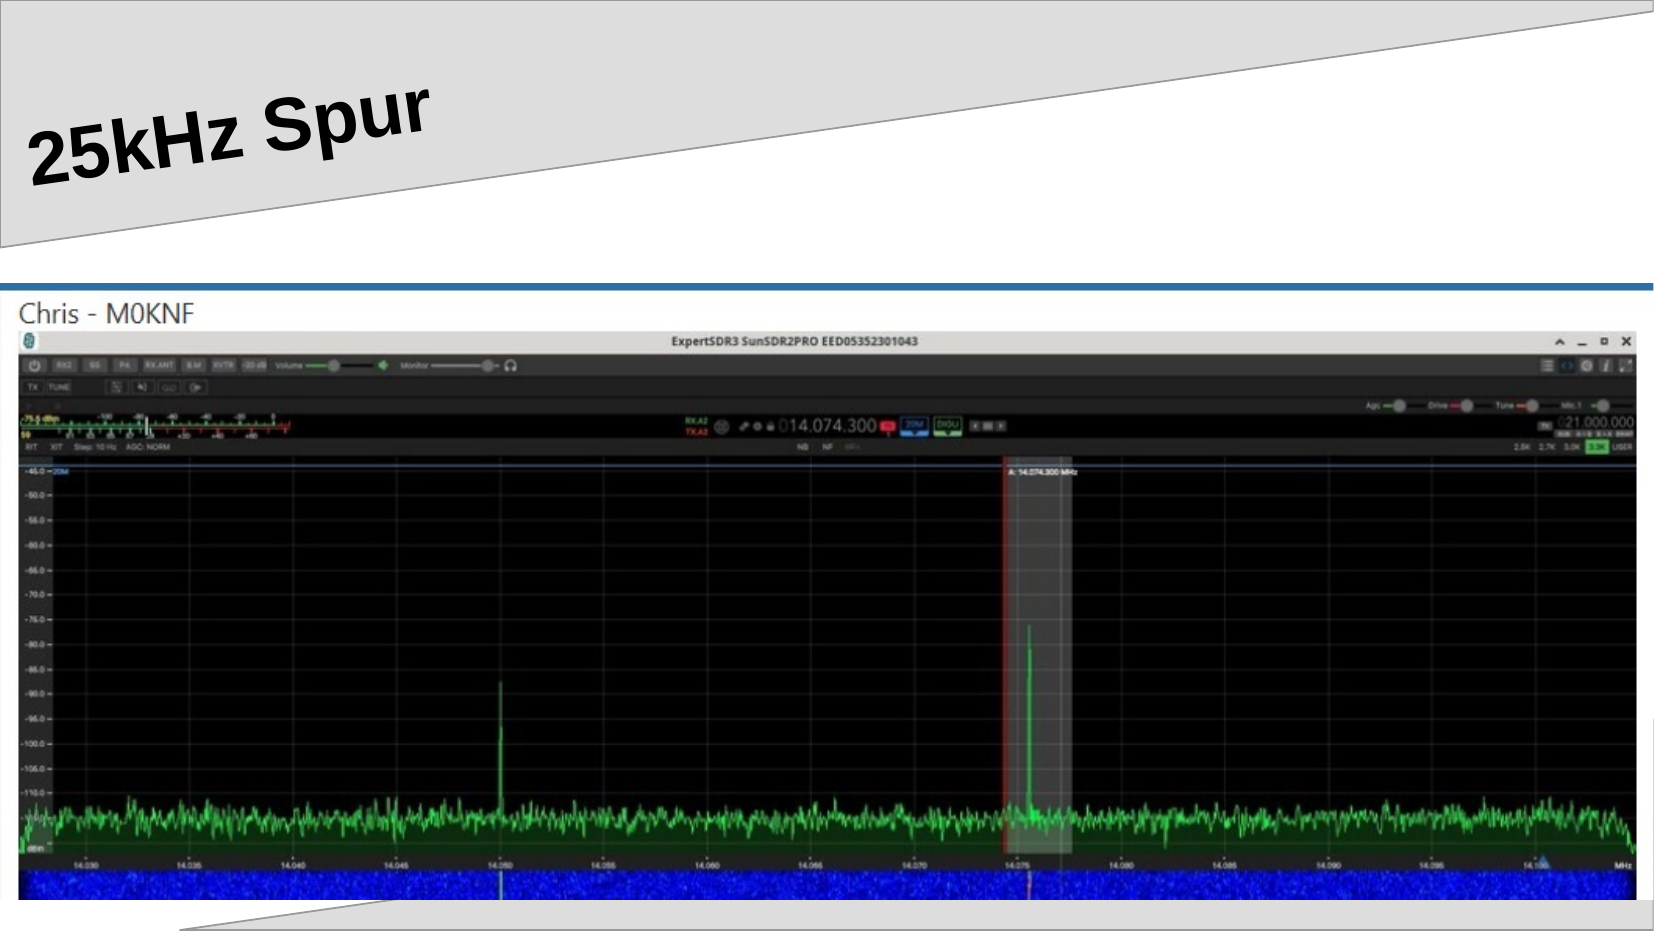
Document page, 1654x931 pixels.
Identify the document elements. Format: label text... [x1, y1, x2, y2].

picture [0, 283, 1654, 901]
title 25kHz Spur [16, 0, 1501, 239]
